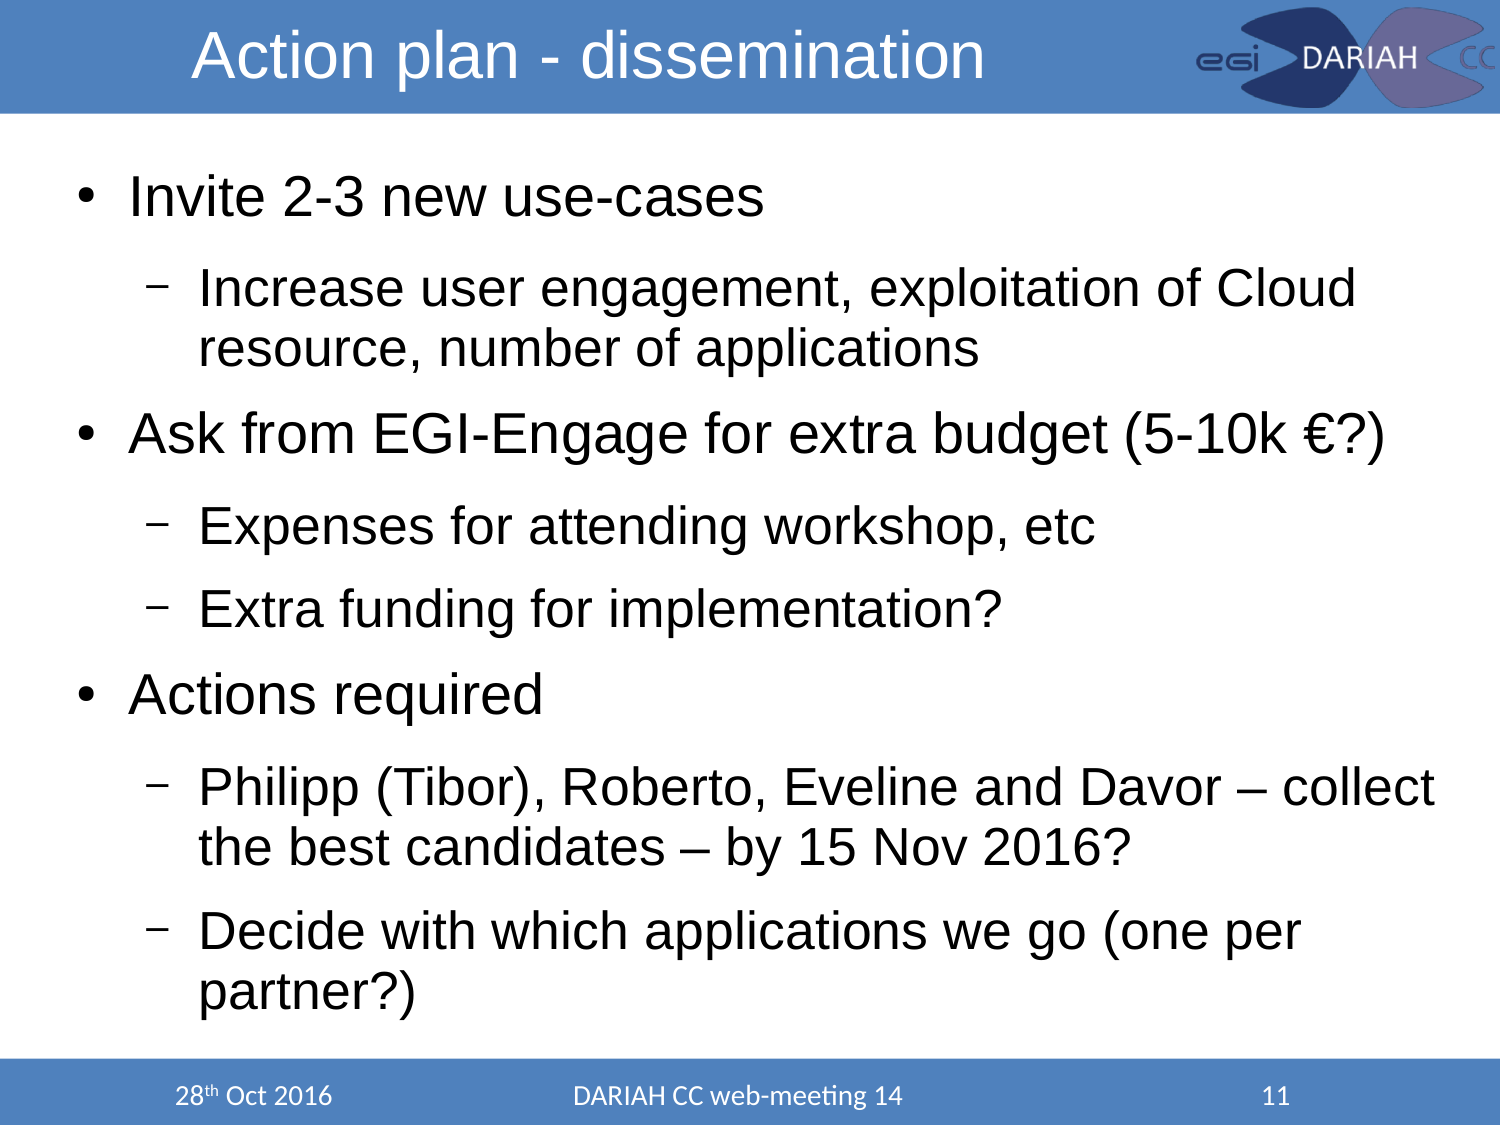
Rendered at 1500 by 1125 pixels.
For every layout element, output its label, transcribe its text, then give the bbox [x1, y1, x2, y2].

picture [1196, 7, 1495, 108]
title Action plan - dissemination [0, 0, 1182, 114]
list Invite 2-3 new use-cases Increase user engagement, exploitation of Cloud resource, number of applications Ask from EGI-Engage for extra budget (5-10k €?) Expenses for attending workshop, etc Extra funding for implementation? Actions required Philipp (Tibor), Roberto, Eveline and Davor – collect the best candidates – by 15 Nov 2016? Decide with which applications we go (one per partner?) [58, 164, 1458, 1023]
